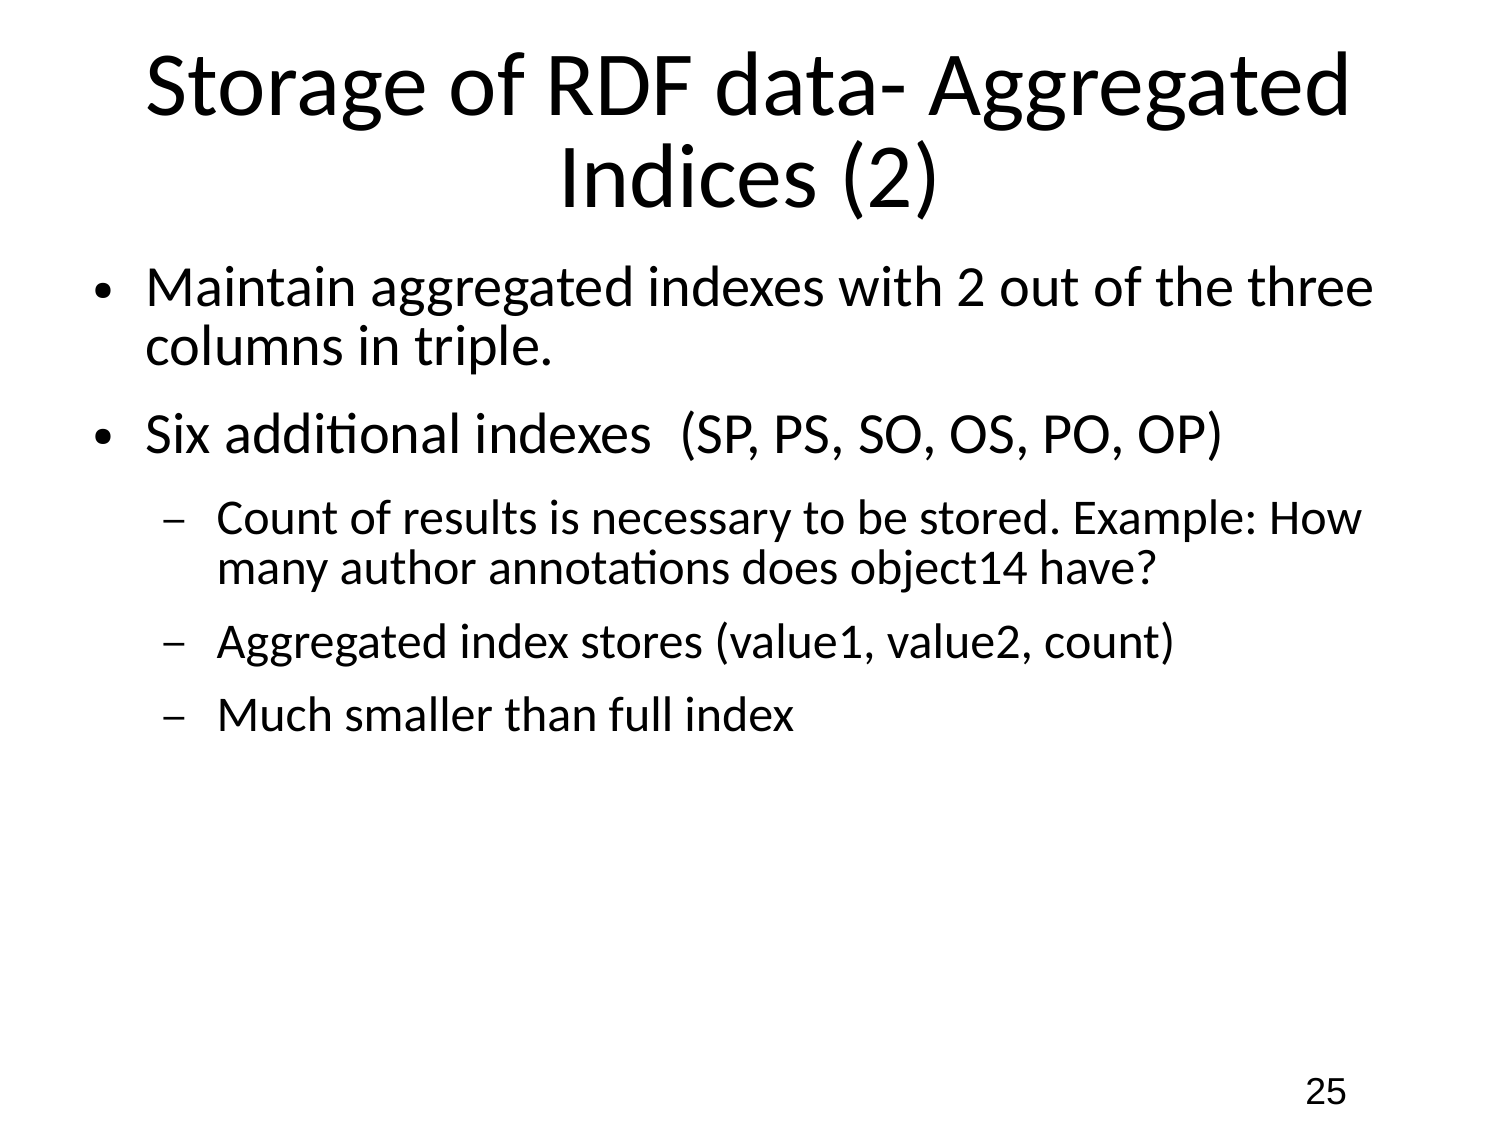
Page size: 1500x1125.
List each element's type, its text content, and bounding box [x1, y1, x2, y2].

list Maintain aggregated indexes with 2 out of the three columns in triple. Six additional indexes (SP, PS, SO, OS, PO, OP) Count of results is necessary to be stored. Example: How many author annotations does object14 have? Aggregated index stores (value1, value2, count) Much smaller than full index [75, 263, 1395, 916]
title Storage of RDF data- Aggregated Indices (2) [75, 31, 1425, 246]
